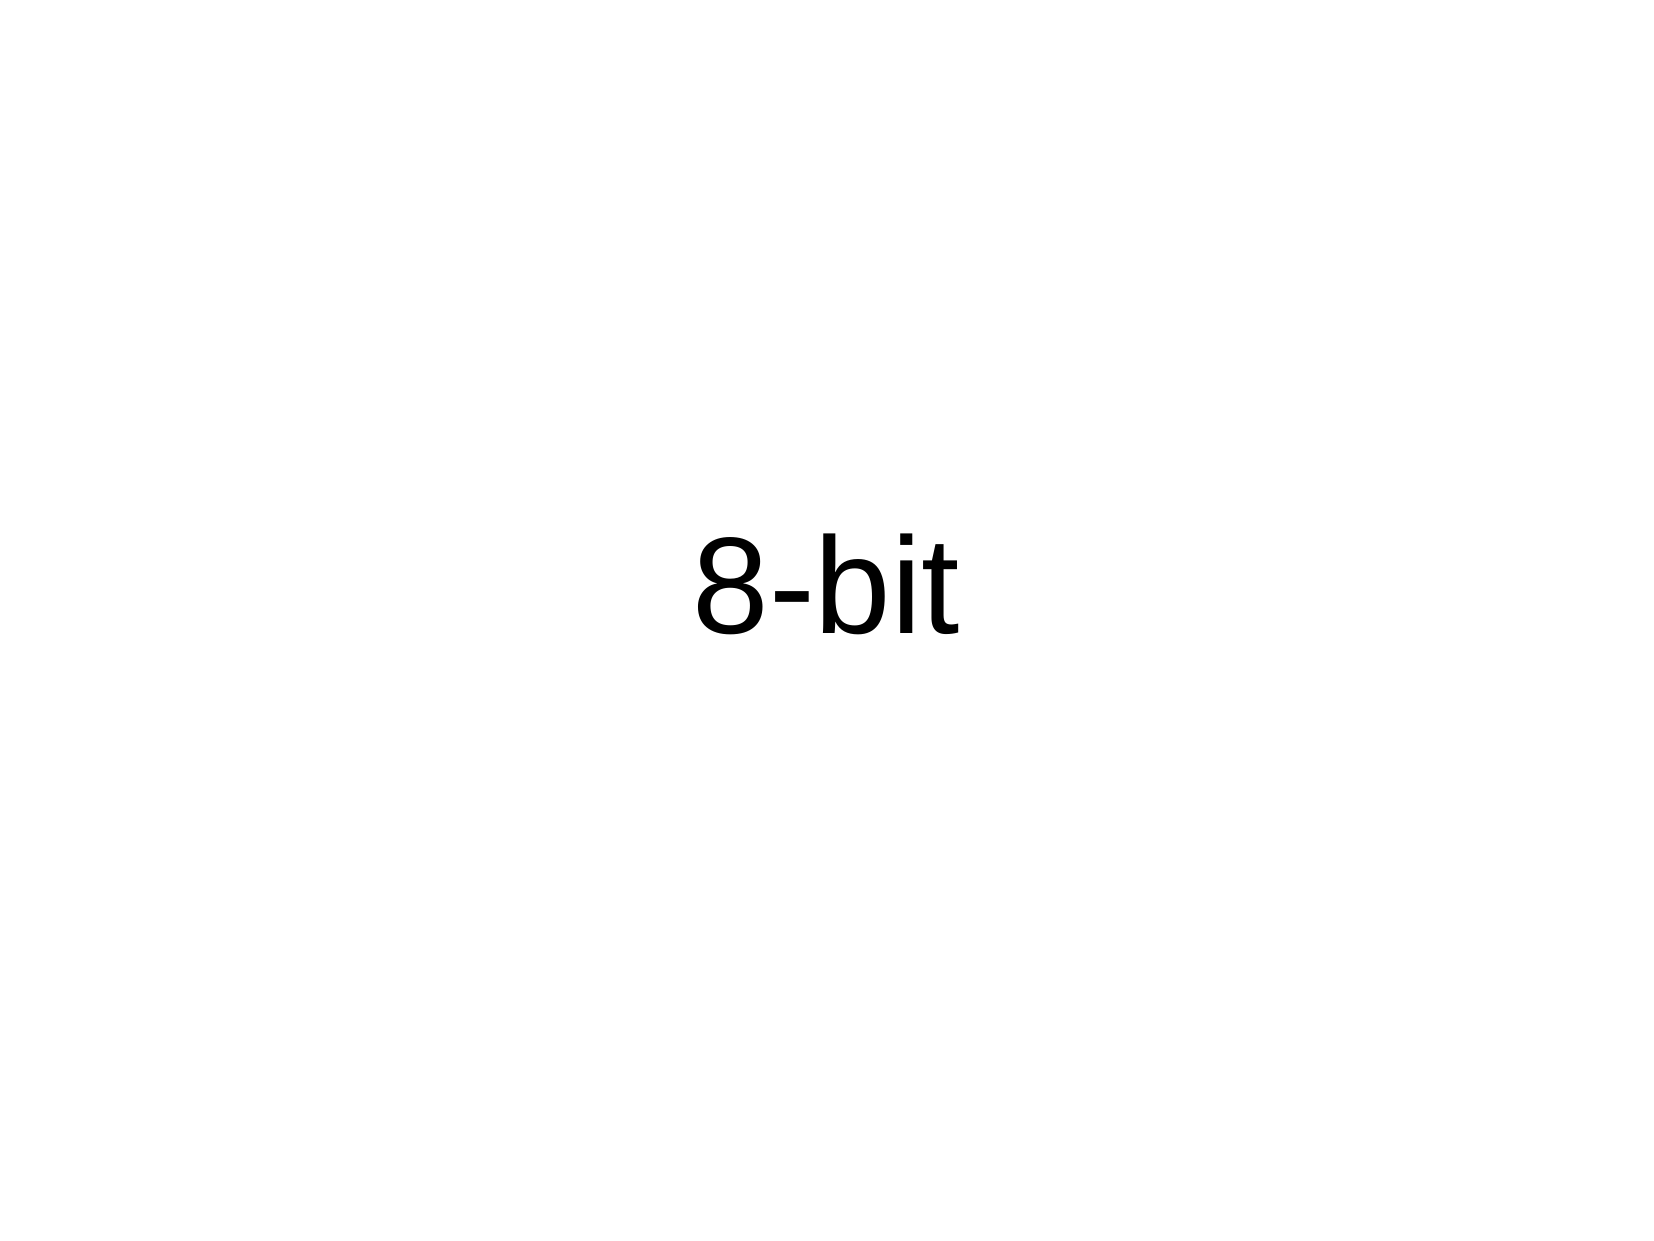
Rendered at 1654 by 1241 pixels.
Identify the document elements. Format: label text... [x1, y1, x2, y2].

title 8-bit [82, 56, 1571, 1115]
